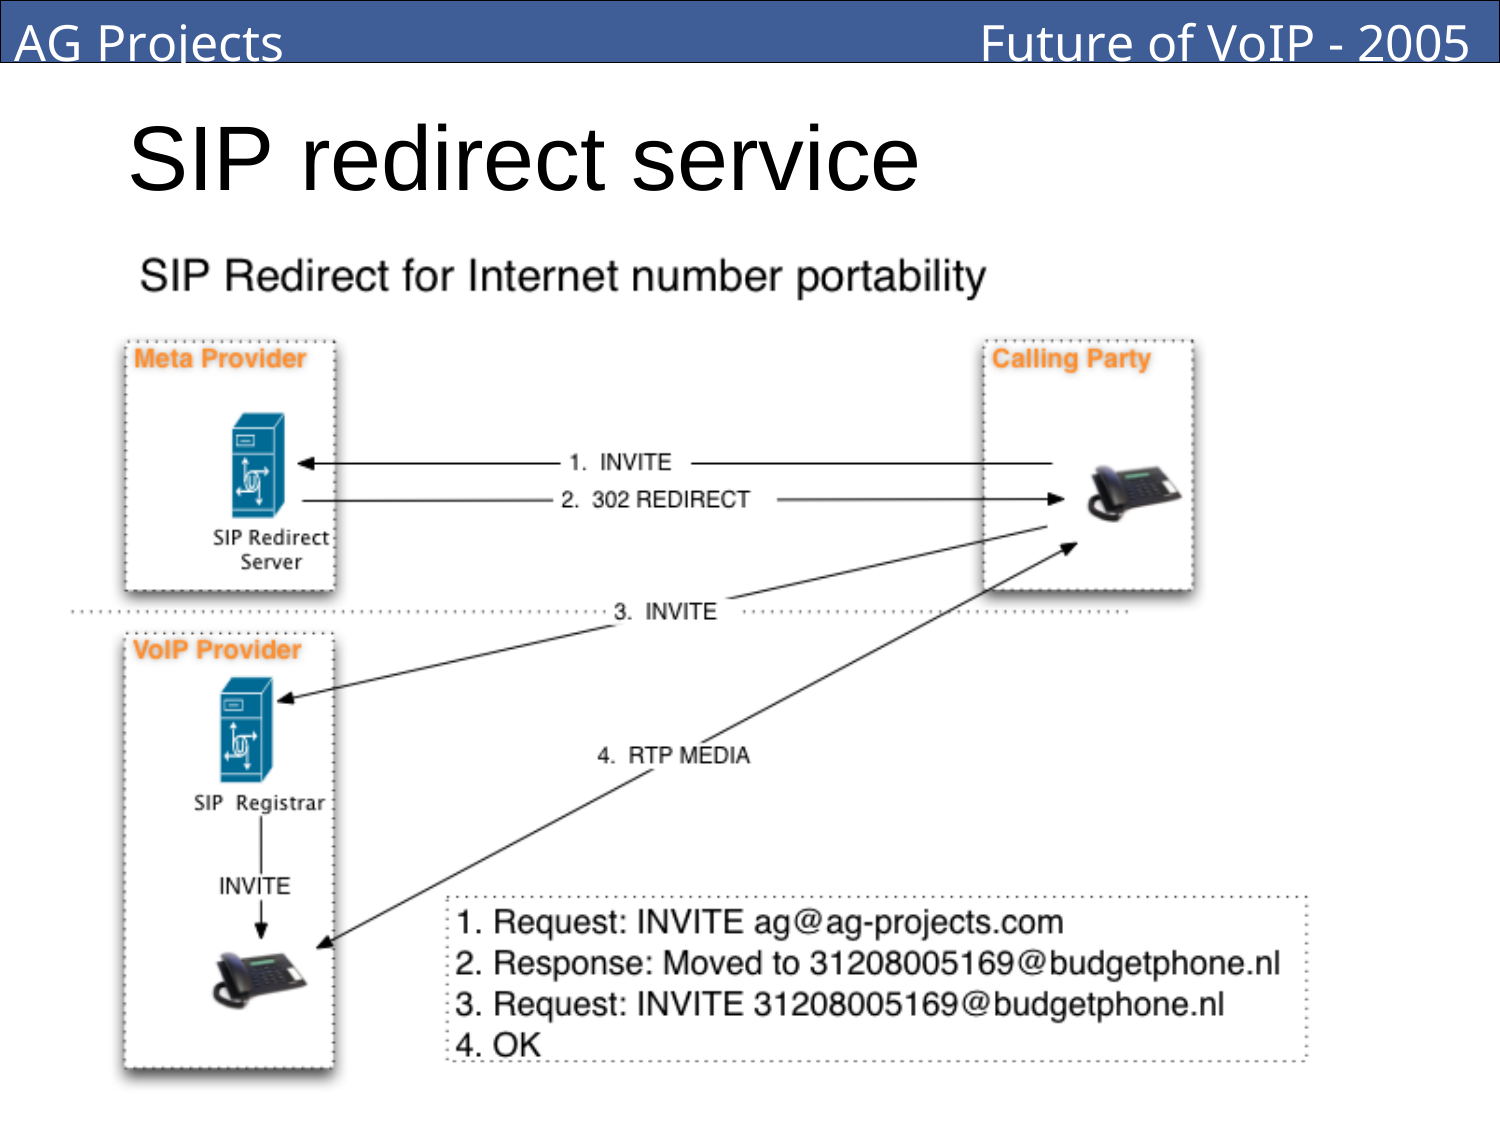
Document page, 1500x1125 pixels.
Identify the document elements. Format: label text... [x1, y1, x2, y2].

text_box SIP redirect service [112, 99, 1388, 288]
picture [50, 224, 1326, 1113]
